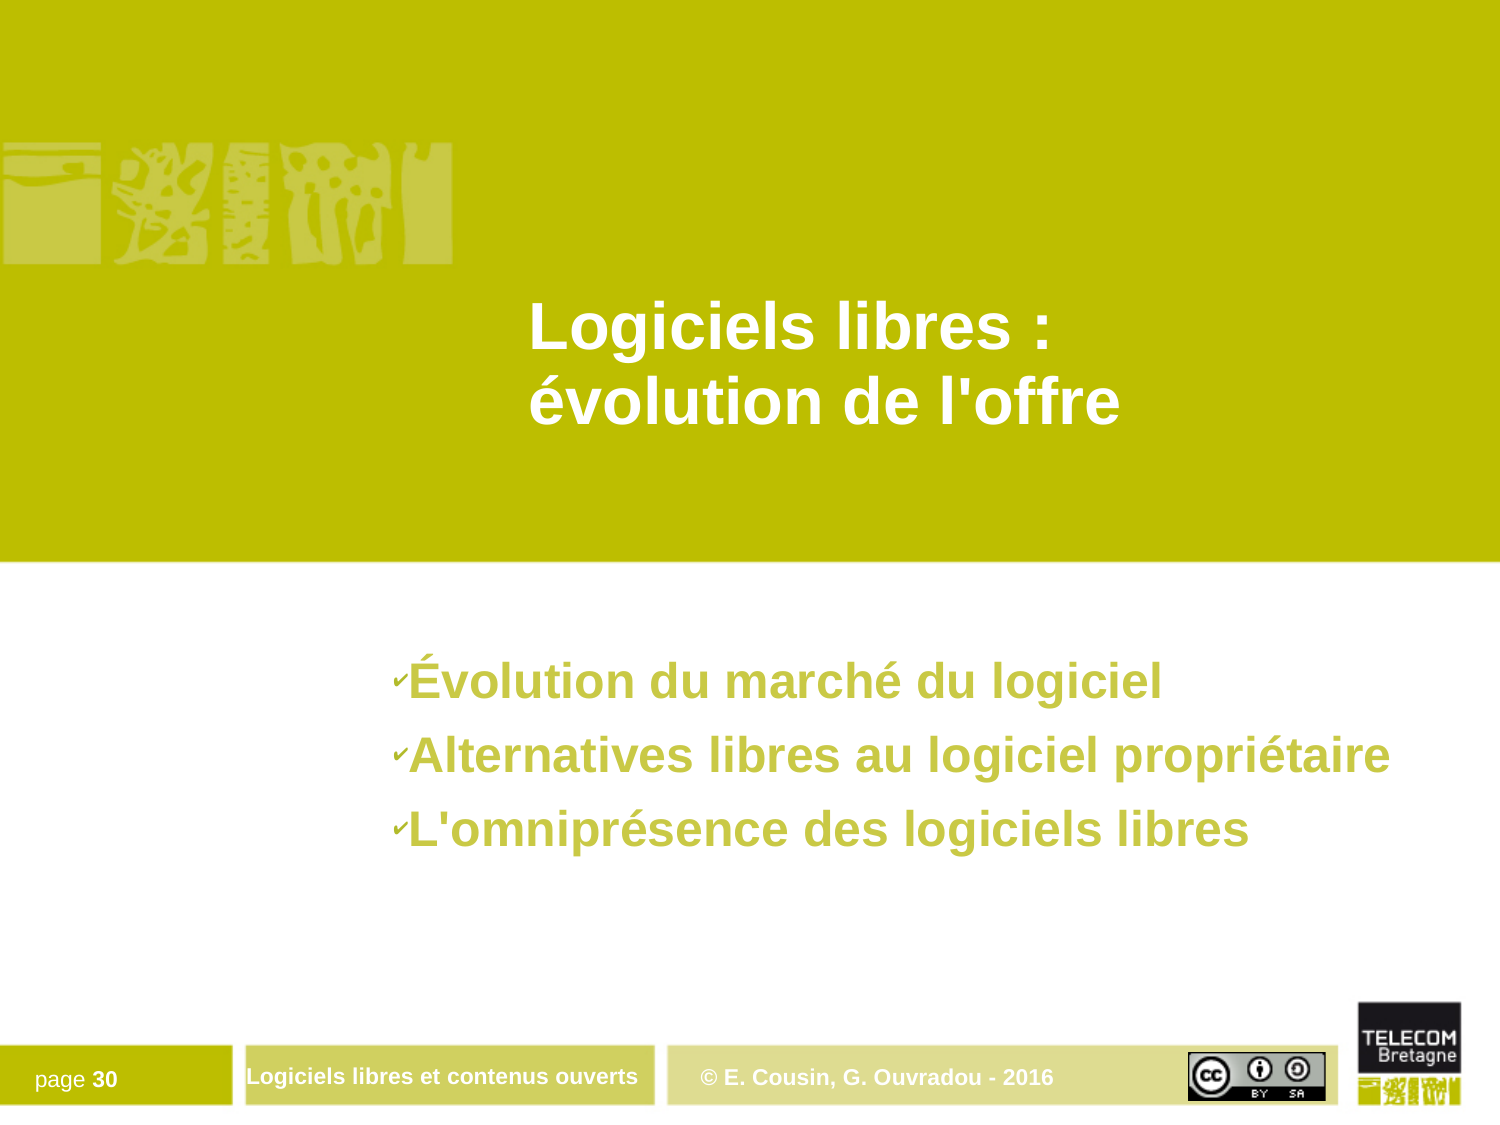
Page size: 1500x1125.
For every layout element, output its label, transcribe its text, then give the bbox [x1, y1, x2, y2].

picture [0, 0, 1500, 1125]
title Logiciels libres : évolution de l'offre [528, 202, 1296, 526]
list Évolution du marché du logiciel Alternatives libres au logiciel propriétaire L'omniprésence des logiciels libres [393, 653, 1459, 1034]
